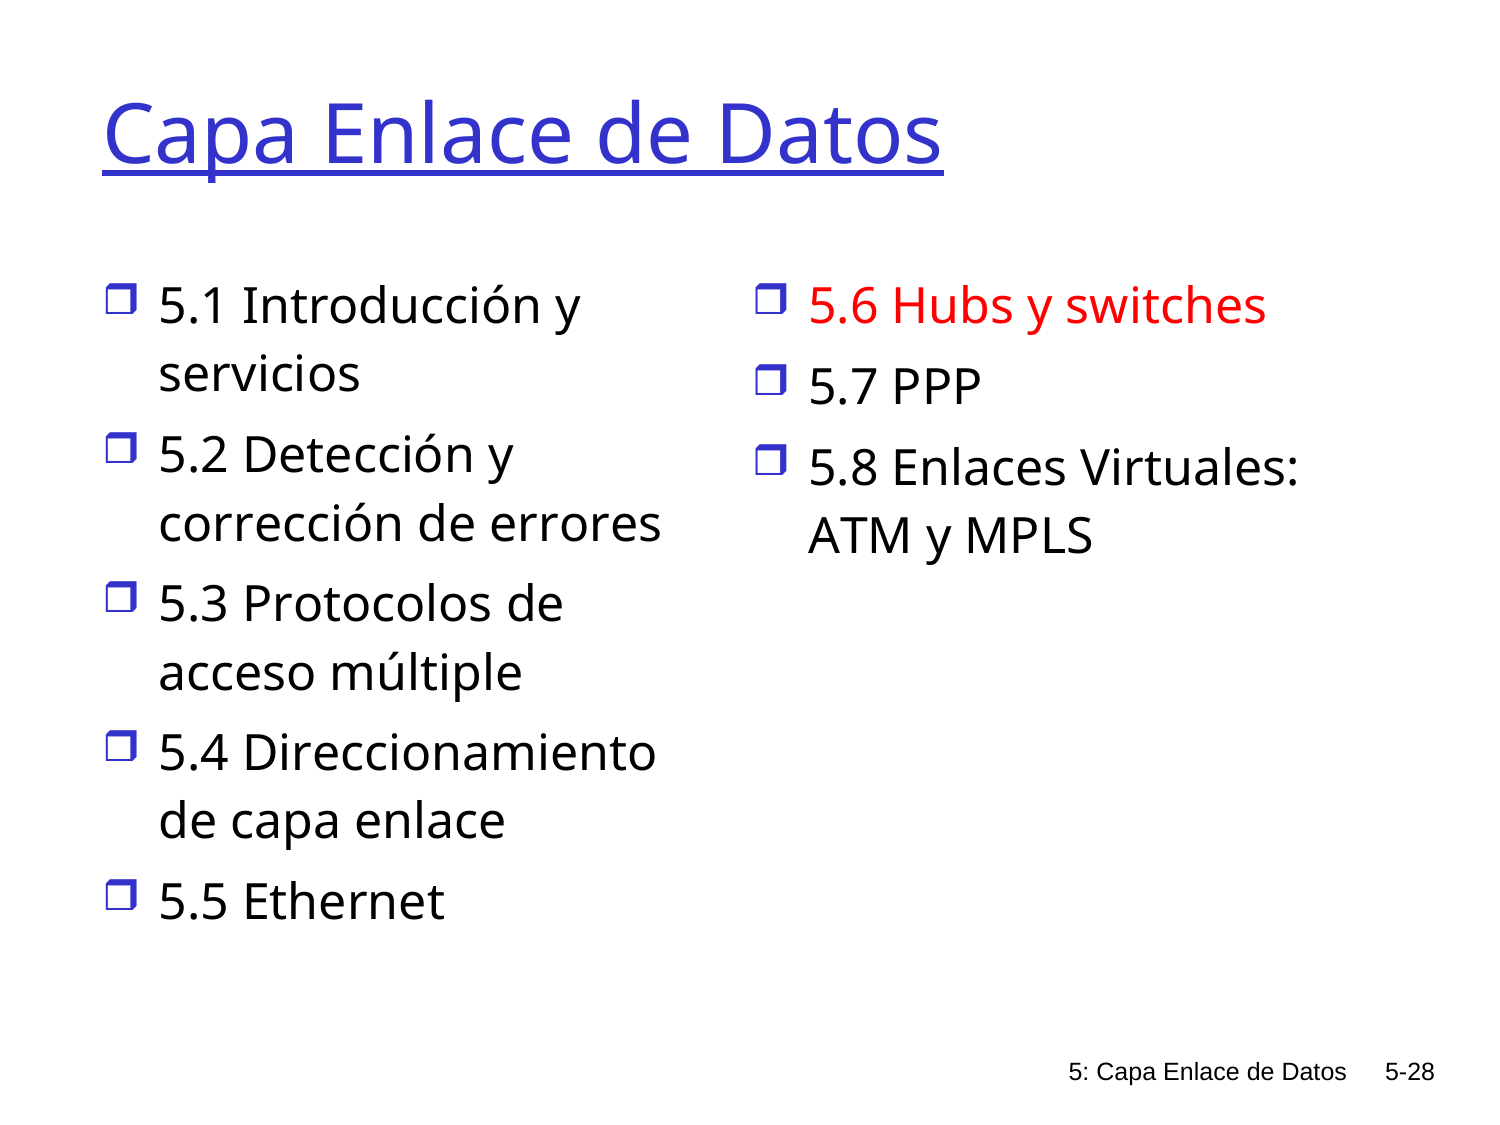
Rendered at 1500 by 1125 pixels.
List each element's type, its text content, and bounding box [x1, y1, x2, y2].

title Capa Enlace de Datos [87, 37, 1363, 225]
list 5.6 Hubs y switches 5.7 PPP 5.8 Enlaces Virtuales: ATM y MPLS [737, 262, 1403, 1026]
list 5.1 Introducción y servicios 5.2 Detección y corrección de errores 5.3 Protocolos de acceso múltiple 5.4 Direccionamiento de capa enlace 5.5 Ethernet [87, 262, 713, 1026]
